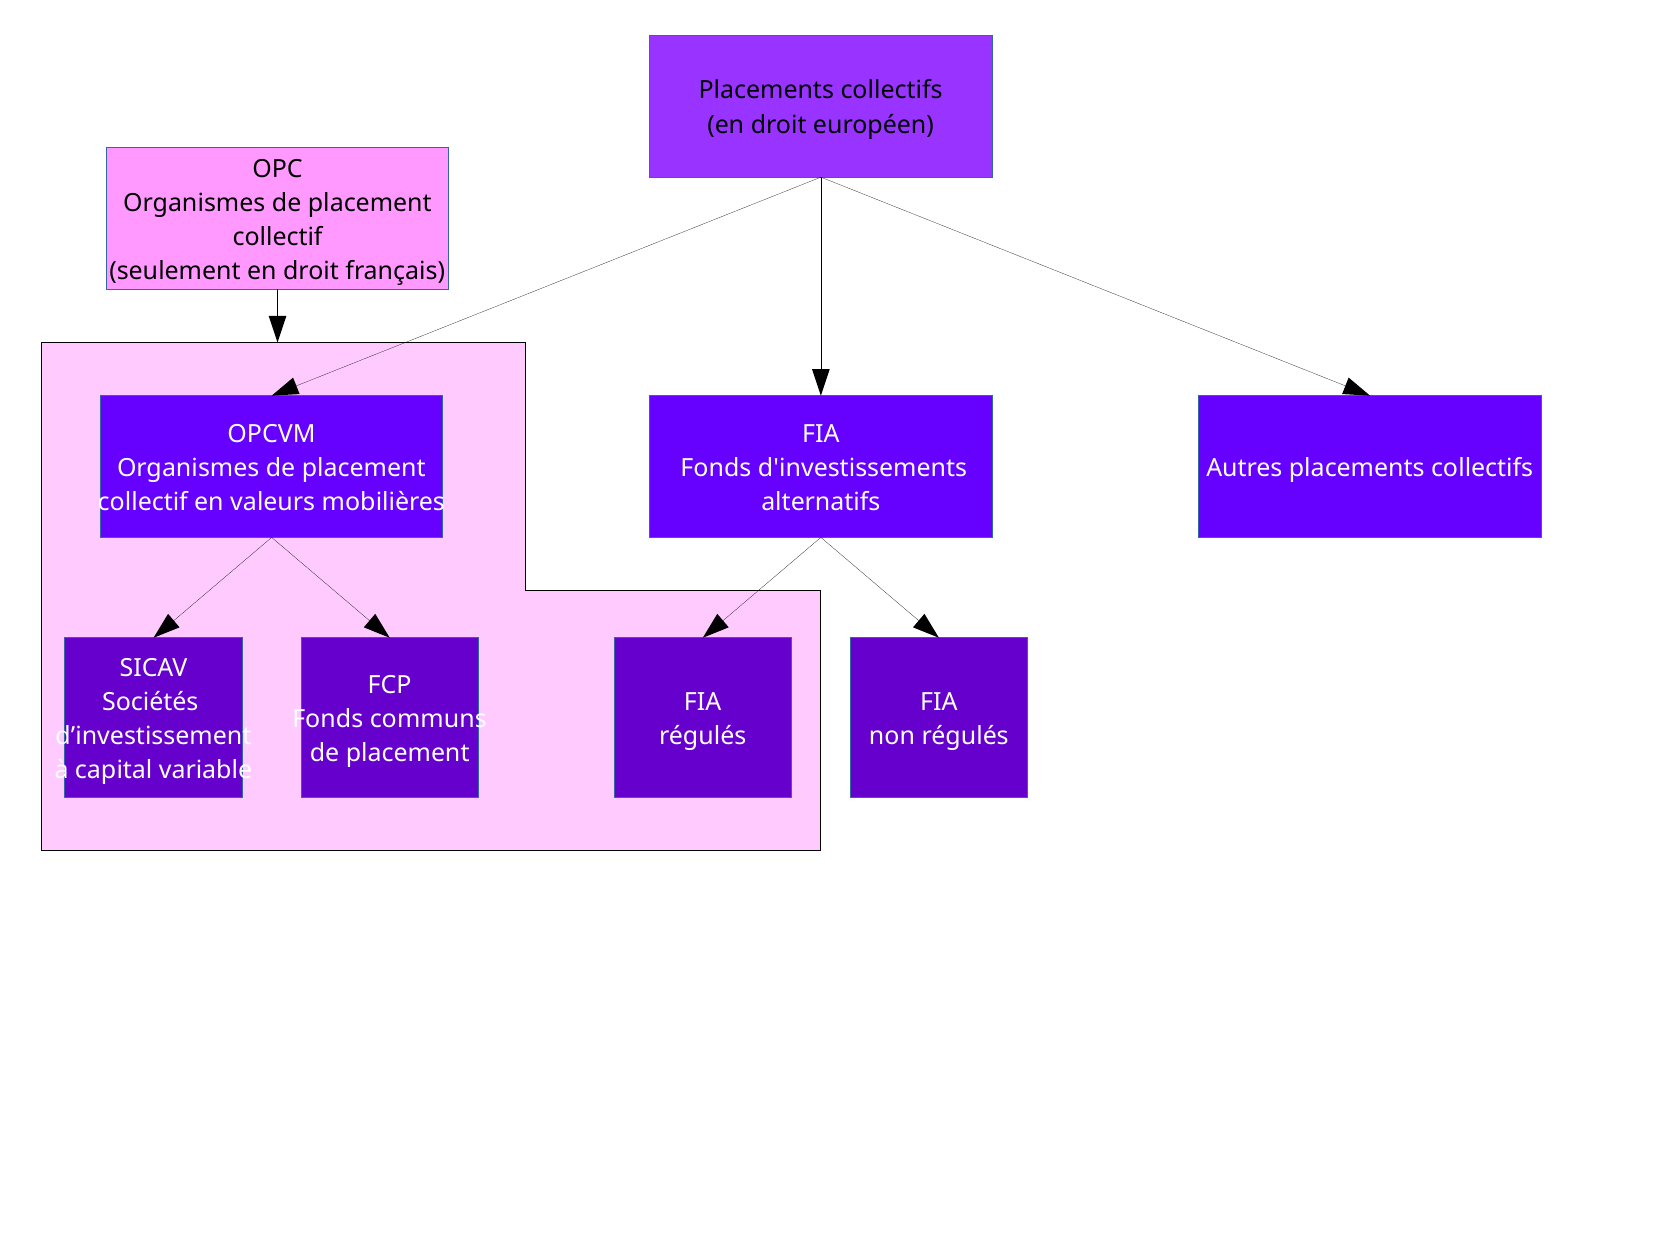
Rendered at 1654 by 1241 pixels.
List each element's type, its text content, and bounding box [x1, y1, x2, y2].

text_box OPCVM Organismes de placement collectif en valeurs mobilières [100, 395, 443, 538]
text_box SICAV Sociétés d’investissement à capital variable [64, 637, 243, 798]
text_box FIA non régulés [850, 637, 1028, 798]
text_box [41, 342, 821, 851]
text_box FIA Fonds d'investissements alternatifs [649, 395, 993, 538]
text_box [59, 732, 64, 742]
text_box Autres placements collectifs [1198, 395, 1542, 538]
text_box FIA régulés [614, 637, 792, 798]
text_box FCP Fonds communs de placement [301, 637, 479, 798]
text_box Placements collectifs (en droit européen) [649, 35, 993, 178]
text_box OPC Organismes de placement collectif (seulement en droit français) [106, 147, 449, 290]
